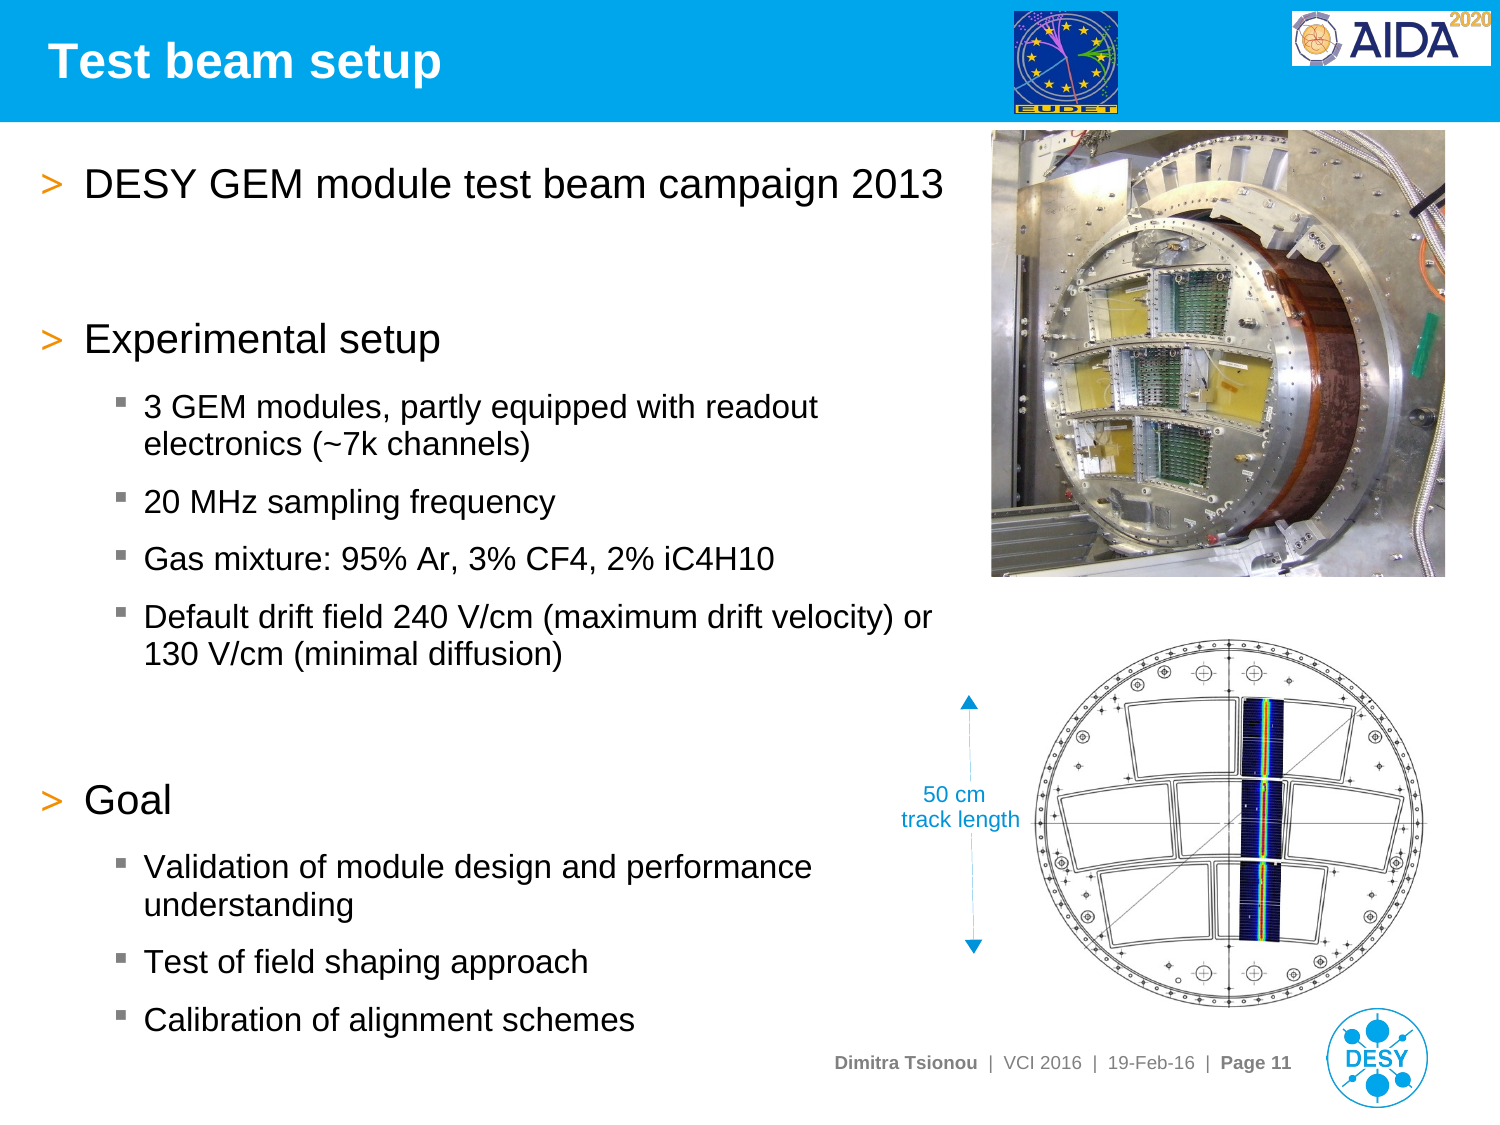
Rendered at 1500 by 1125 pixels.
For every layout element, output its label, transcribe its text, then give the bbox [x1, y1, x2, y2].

picture [1015, 12, 1117, 113]
picture [1293, 12, 1490, 65]
list 50 cm track length [854, 781, 1024, 833]
title Test beam setup [1118, 16, 1446, 107]
title Test beam setup [47, 16, 1014, 107]
picture [991, 130, 1446, 577]
picture [1029, 639, 1431, 1108]
list DESY GEM module test beam campaign 2013 Experimental setup 3 GEM modules, partly equipped with readout electronics (~7k channels) 20 MHz sampling frequency Gas mixture: 95% Ar, 3% CF4, 2% iC4H10 Default drift field 240 V/cm (maximum drift velocity) or 130 V/cm (minimal diffusion) Goal Validation of module design and performance understanding Test of field shaping approach Calibration of alignment schemes [40, 160, 975, 1046]
